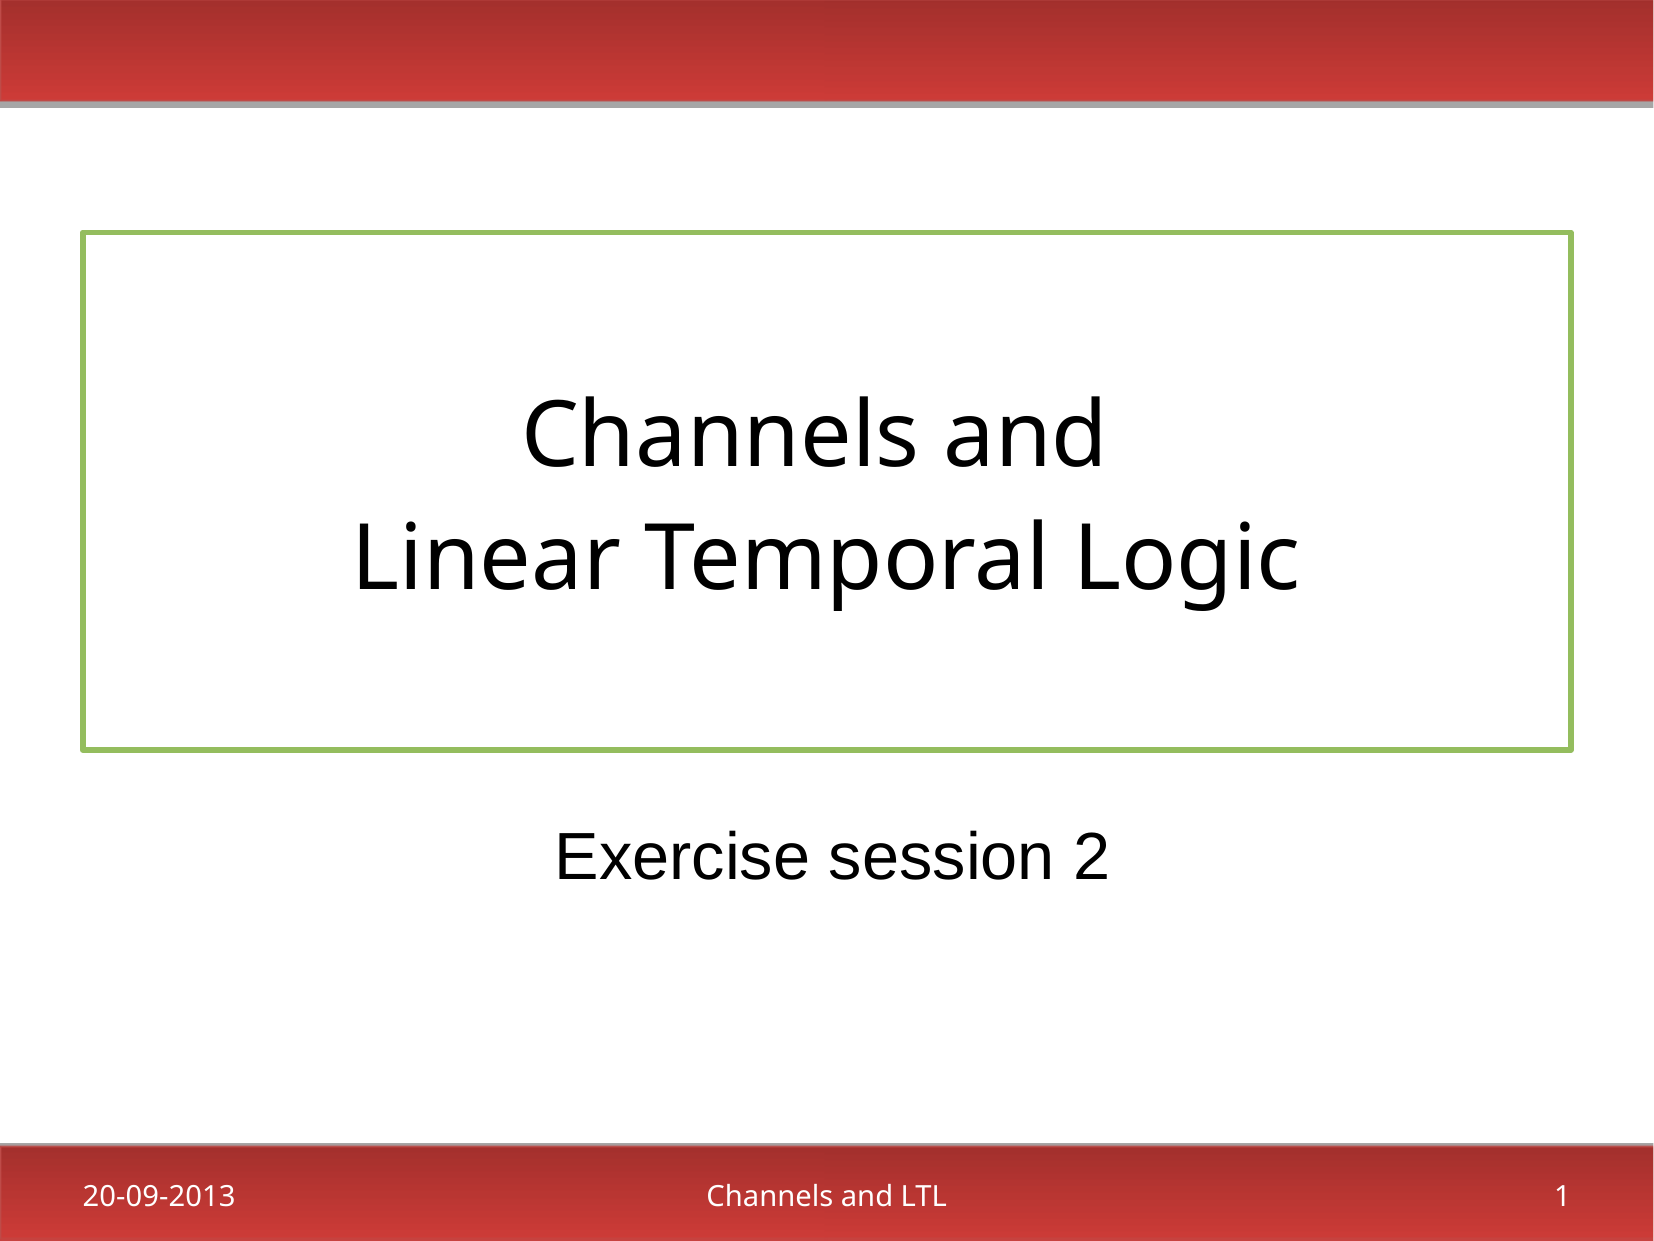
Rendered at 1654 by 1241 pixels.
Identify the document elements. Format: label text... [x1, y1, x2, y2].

picture [0, 0, 1654, 108]
subtitle Exercise session 2 [88, 797, 1577, 916]
title Channels and Linear Temporal Logic [82, 232, 1571, 751]
picture [0, 1143, 1654, 1241]
